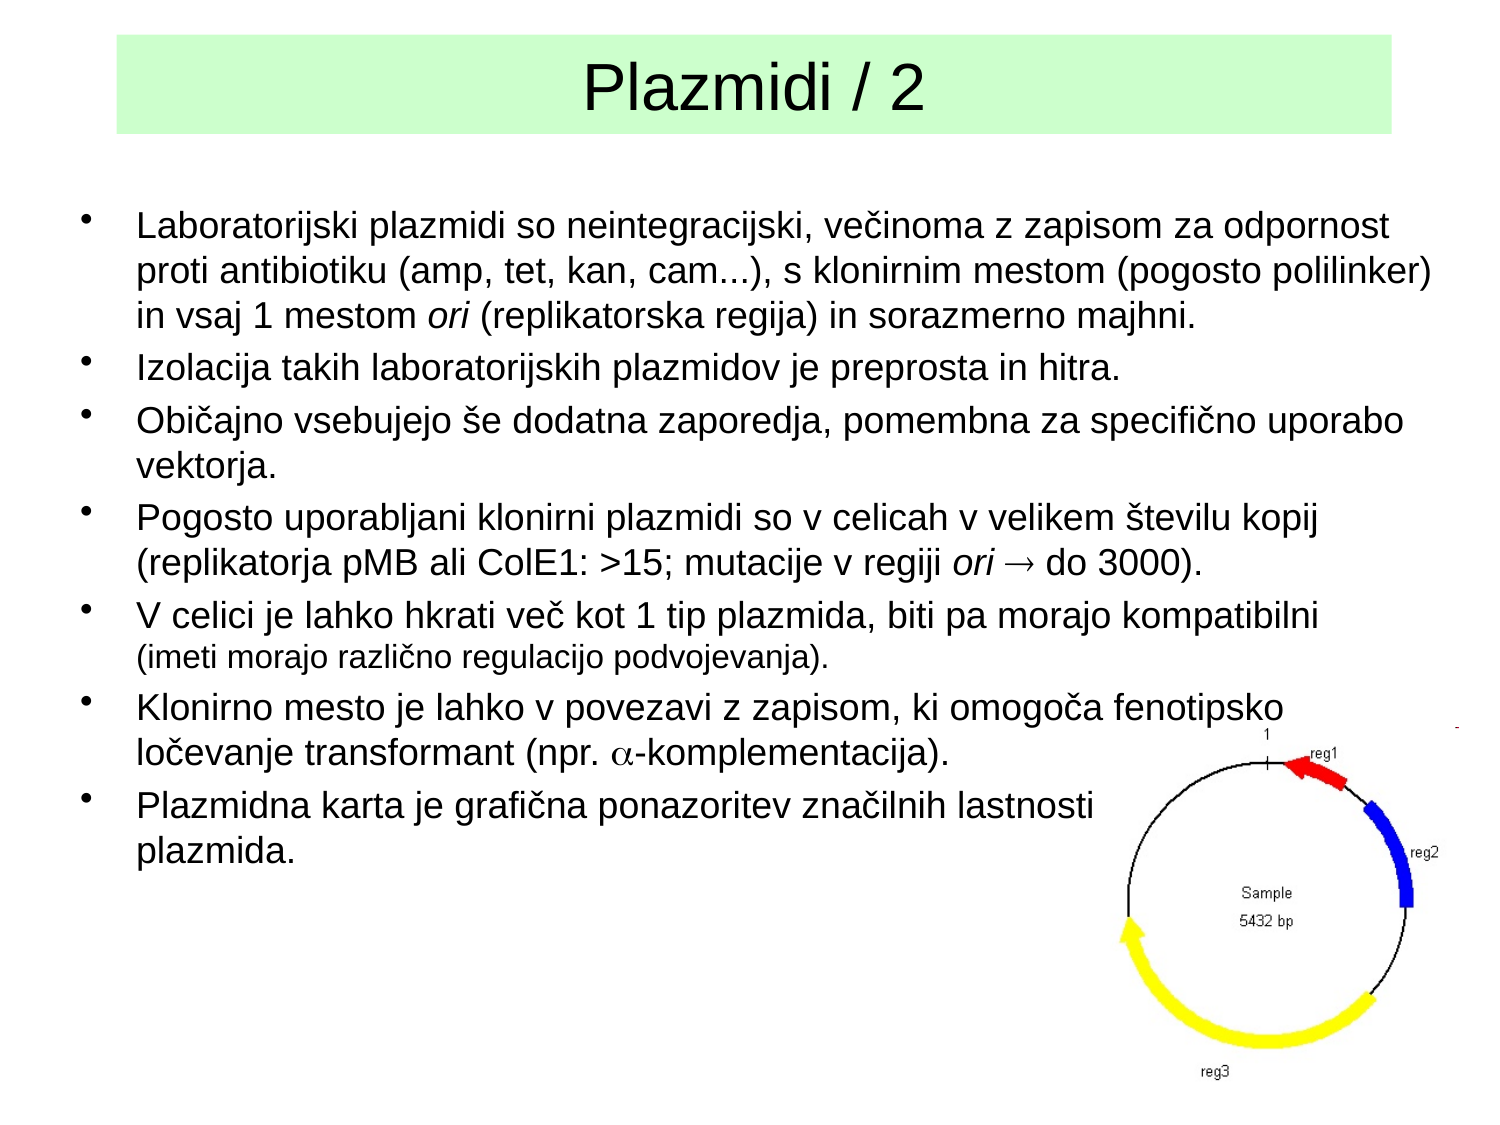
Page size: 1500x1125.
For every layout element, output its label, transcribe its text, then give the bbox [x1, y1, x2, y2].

title Plazmidi / 2 [116, 34, 1392, 134]
picture [1096, 727, 1459, 1086]
list Laboratorijski plazmidi so neintegracijski, večinoma z zapisom za odpornost proti antibiotiku (amp, tet, kan, cam...), s klonirnim mestom (pogosto polilinker) in vsaj 1 mestom ori (replikatorska regija) in sorazmerno majhni. Izolacija takih laboratorijskih plazmidov je preprosta in hitra. Običajno vsebujejo še dodatna zaporedja, pomembna za specifično uporabo vektorja. Pogosto uporabljani klonirni plazmidi so v celicah v velikem številu kopij (replikatorja pMB ali ColE1: >15; mutacije v regiji ori  do 3000). V celici je lahko hkrati več kot 1 tip plazmida, biti pa morajo kompatibilni (imeti morajo različno regulacijo podvojevanja). Klonirno mesto je lahko v povezavi z zapisom, ki omogoča fenotipsko ločevanje transformant (npr. a-komplementacija). Plazmidna karta je grafična ponazoritev značilnih lastnosti plazmida. [64, 160, 1449, 1044]
